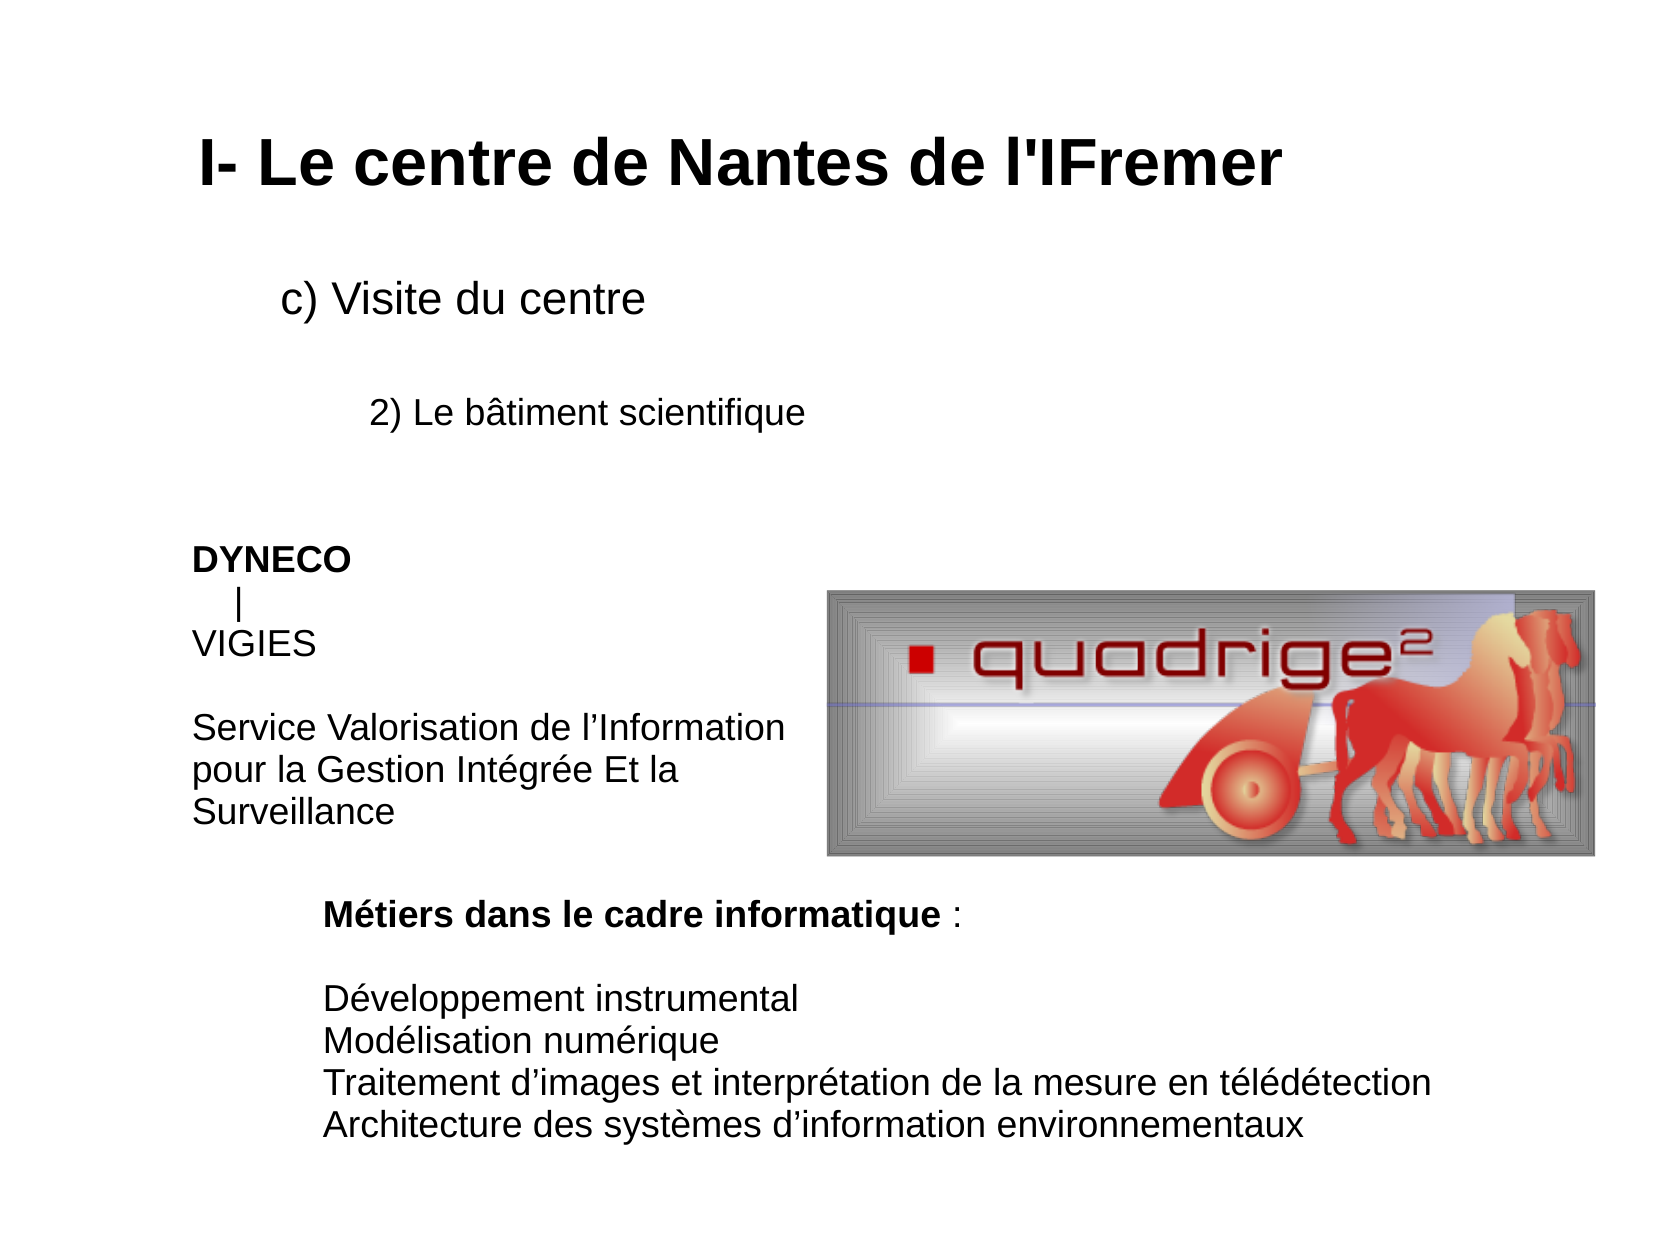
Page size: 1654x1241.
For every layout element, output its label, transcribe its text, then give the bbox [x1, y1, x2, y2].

text_box Métiers dans le cadre informatique : Développement instrumental Modélisation numérique Traitement d’images et interprétation de la mesure en télédétection Architecture des systèmes d’information environnementaux [308, 885, 1537, 1241]
text_box I- Le centre de Nantes de l'IFremer [183, 117, 1300, 207]
text_box c) Visite du centre [265, 265, 975, 332]
text_box DYNECO | VIGIES Service Valorisation de l’Information pour la Gestion Intégrée Et la Surveillance [177, 531, 827, 857]
picture [826, 590, 1596, 857]
text_box 2) Le bâtiment scientifique [354, 383, 1034, 441]
